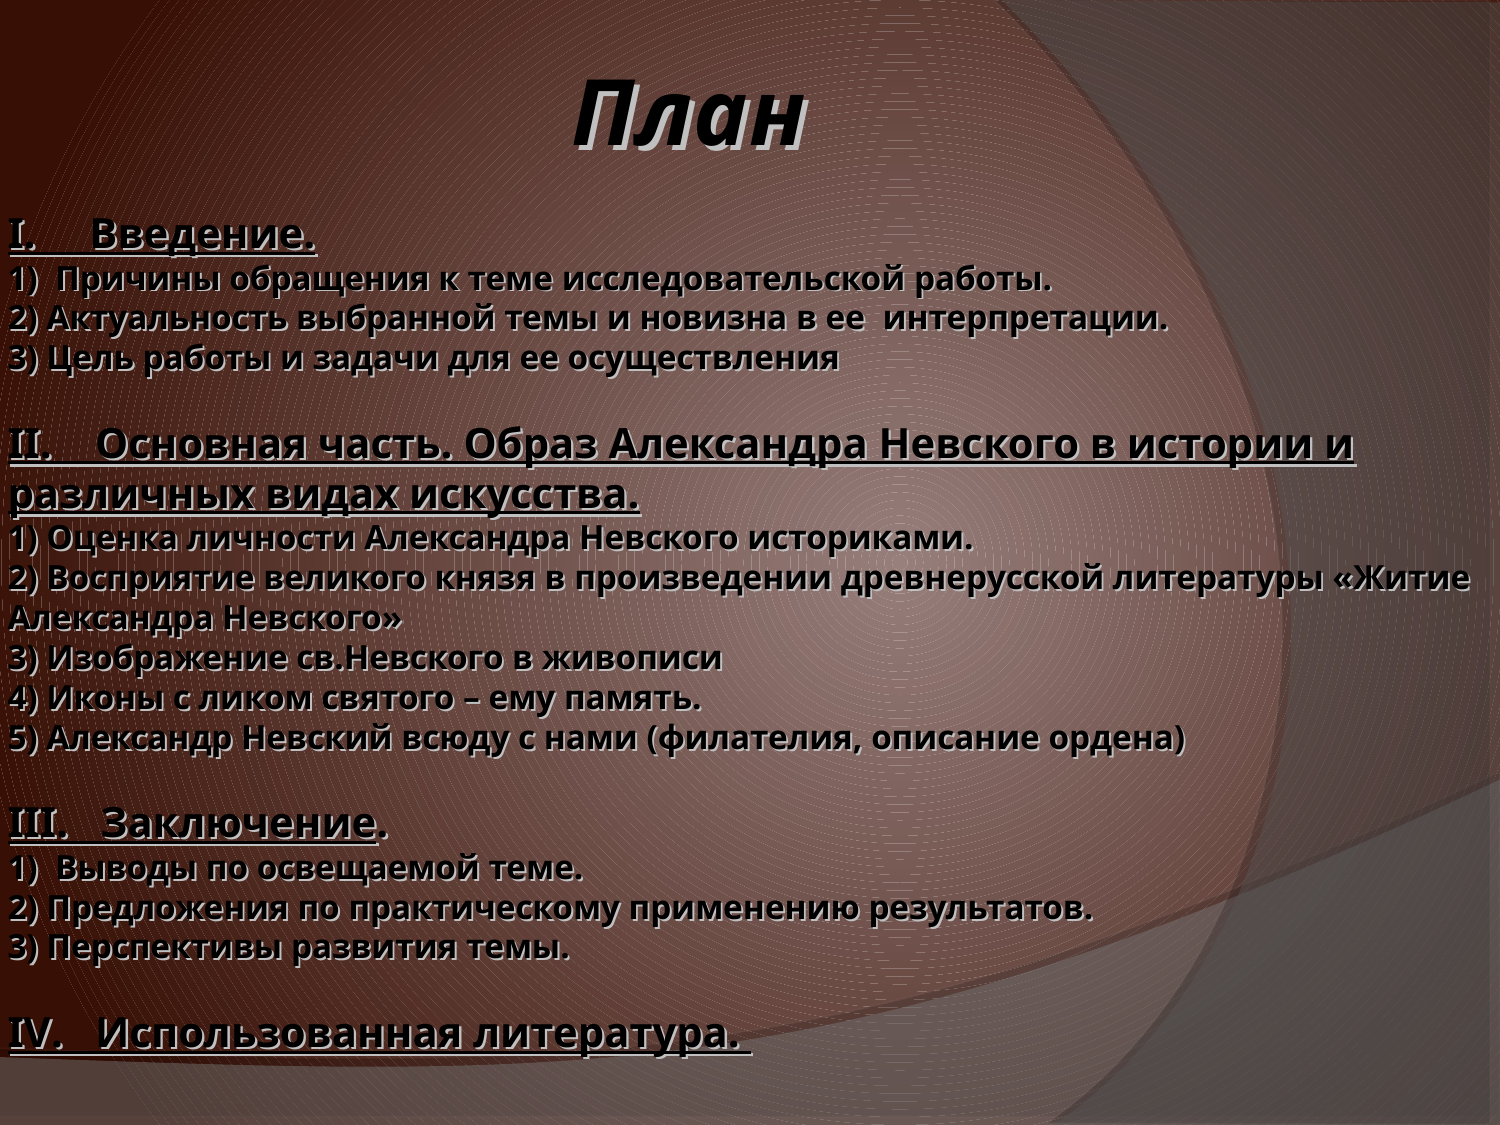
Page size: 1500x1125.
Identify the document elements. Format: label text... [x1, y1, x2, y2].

subtitle План [328, 35, 1043, 165]
title I. Введение. 1) Причины обращения к теме исследовательской работы. 2) Актуальность выбранной темы и новизна в ее интерпретации. 3) Цель работы и задачи для ее осуществления II. Основная часть. Образ Александра Невского в истории и различных видах искусства. 1) Оценка личности Александра Невского историками. 2) Восприятие великого князя в произведении древнерусской литературы «Житие Александра Невского» 3) Изображение св.Невского в живописи 4) Иконы с ликом святого – ему память. 5) Александр Невский всюду с нами (филателия, описание ордена) III. Заключение. 1) Выводы по освещаемой теме. 2) Предложения по практическому применению результатов. 3) Перспективы развития темы. IV. Использованная литература. [0, 199, 1500, 1125]
